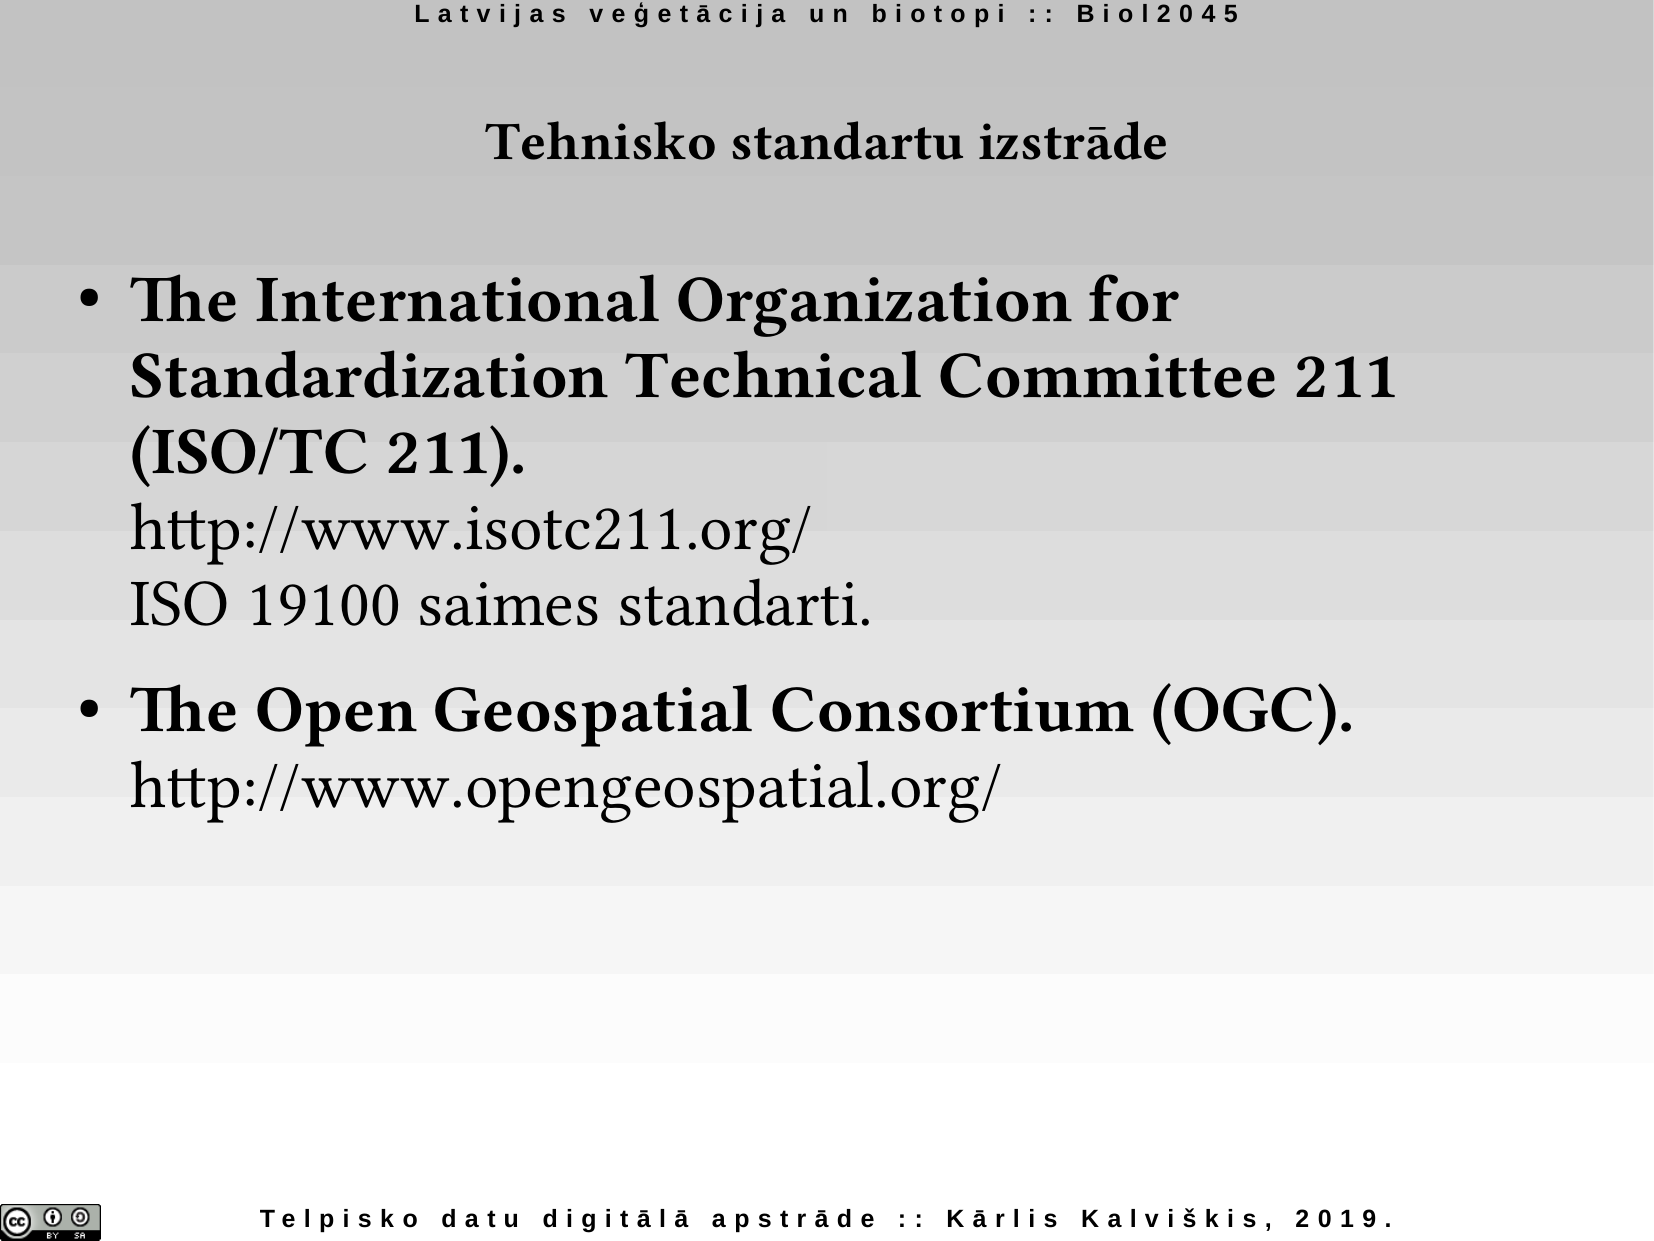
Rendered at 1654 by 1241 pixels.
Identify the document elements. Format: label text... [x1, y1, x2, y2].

title Tehnisko standartu izstrāde [59, 37, 1596, 246]
list The International Organization for Standardization Technical Committee 211 (ISO/TC 211). http://www.isotc211.org/ ISO 19100 saimes standarti. The Open Geospatial Consortium (OGC). http://www.opengeospatial.org/ [59, 261, 1596, 981]
picture [0, 0, 1654, 1241]
